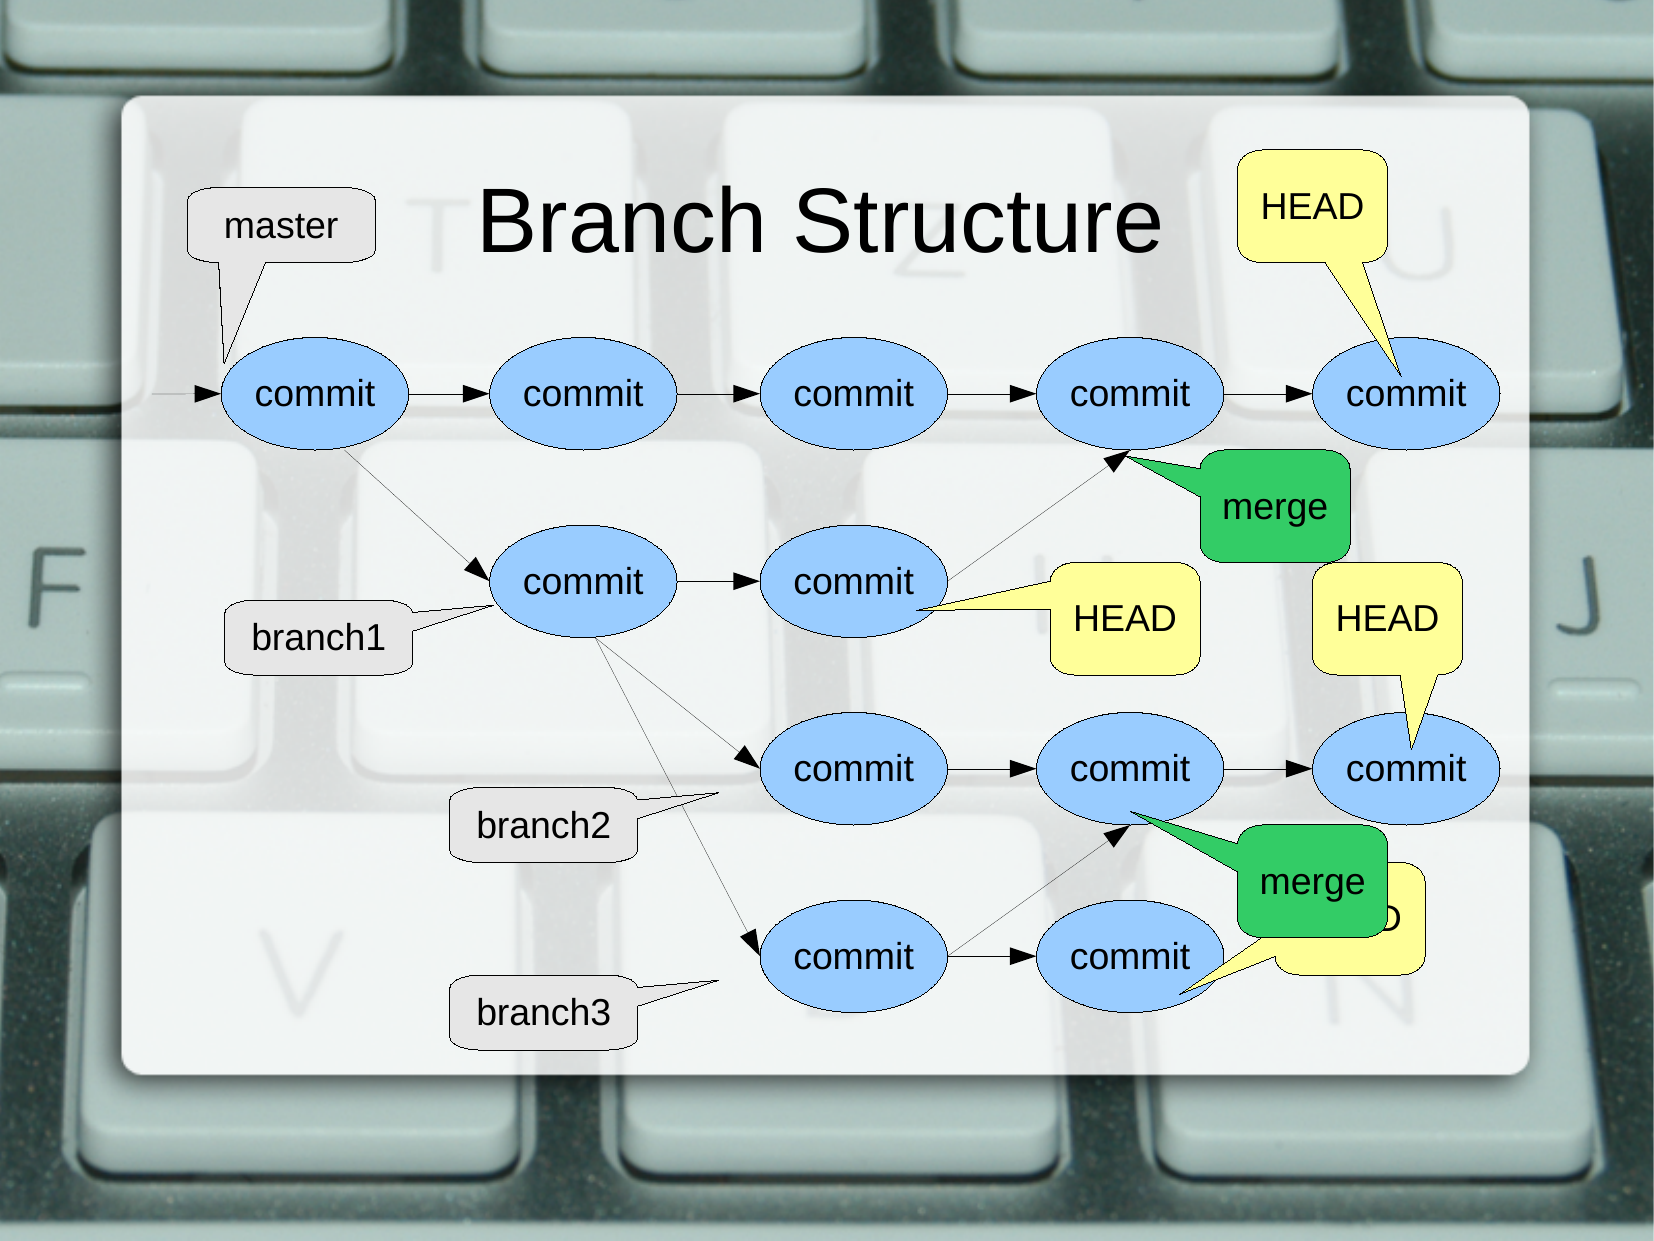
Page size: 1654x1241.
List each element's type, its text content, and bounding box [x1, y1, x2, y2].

title Branch Structure [135, 117, 1506, 325]
text_box branch3 [449, 975, 719, 1051]
text_box commit [489, 525, 678, 638]
text_box commit [760, 900, 948, 1013]
text_box commit [221, 337, 409, 451]
text_box HEAD [1179, 862, 1426, 995]
text_box HEAD [1385, 908, 1396, 928]
text_box commit [1312, 712, 1501, 826]
text_box branch2 [449, 787, 719, 863]
text_box commit [760, 525, 948, 638]
text_box commit [1036, 900, 1224, 1013]
text_box merge [1125, 449, 1351, 563]
text_box commit [760, 712, 948, 826]
text_box commit [1312, 337, 1501, 451]
text_box master [187, 187, 376, 364]
text_box commit [1036, 712, 1224, 825]
text_box merge [1130, 811, 1388, 938]
text_box commit [760, 337, 948, 451]
text_box commit [489, 337, 678, 451]
text_box branch1 [224, 600, 494, 676]
text_box HEAD [916, 562, 1201, 676]
text_box HEAD [1237, 149, 1402, 377]
picture [0, 0, 1654, 1241]
text_box commit [1036, 337, 1224, 450]
text_box HEAD [1312, 562, 1463, 750]
